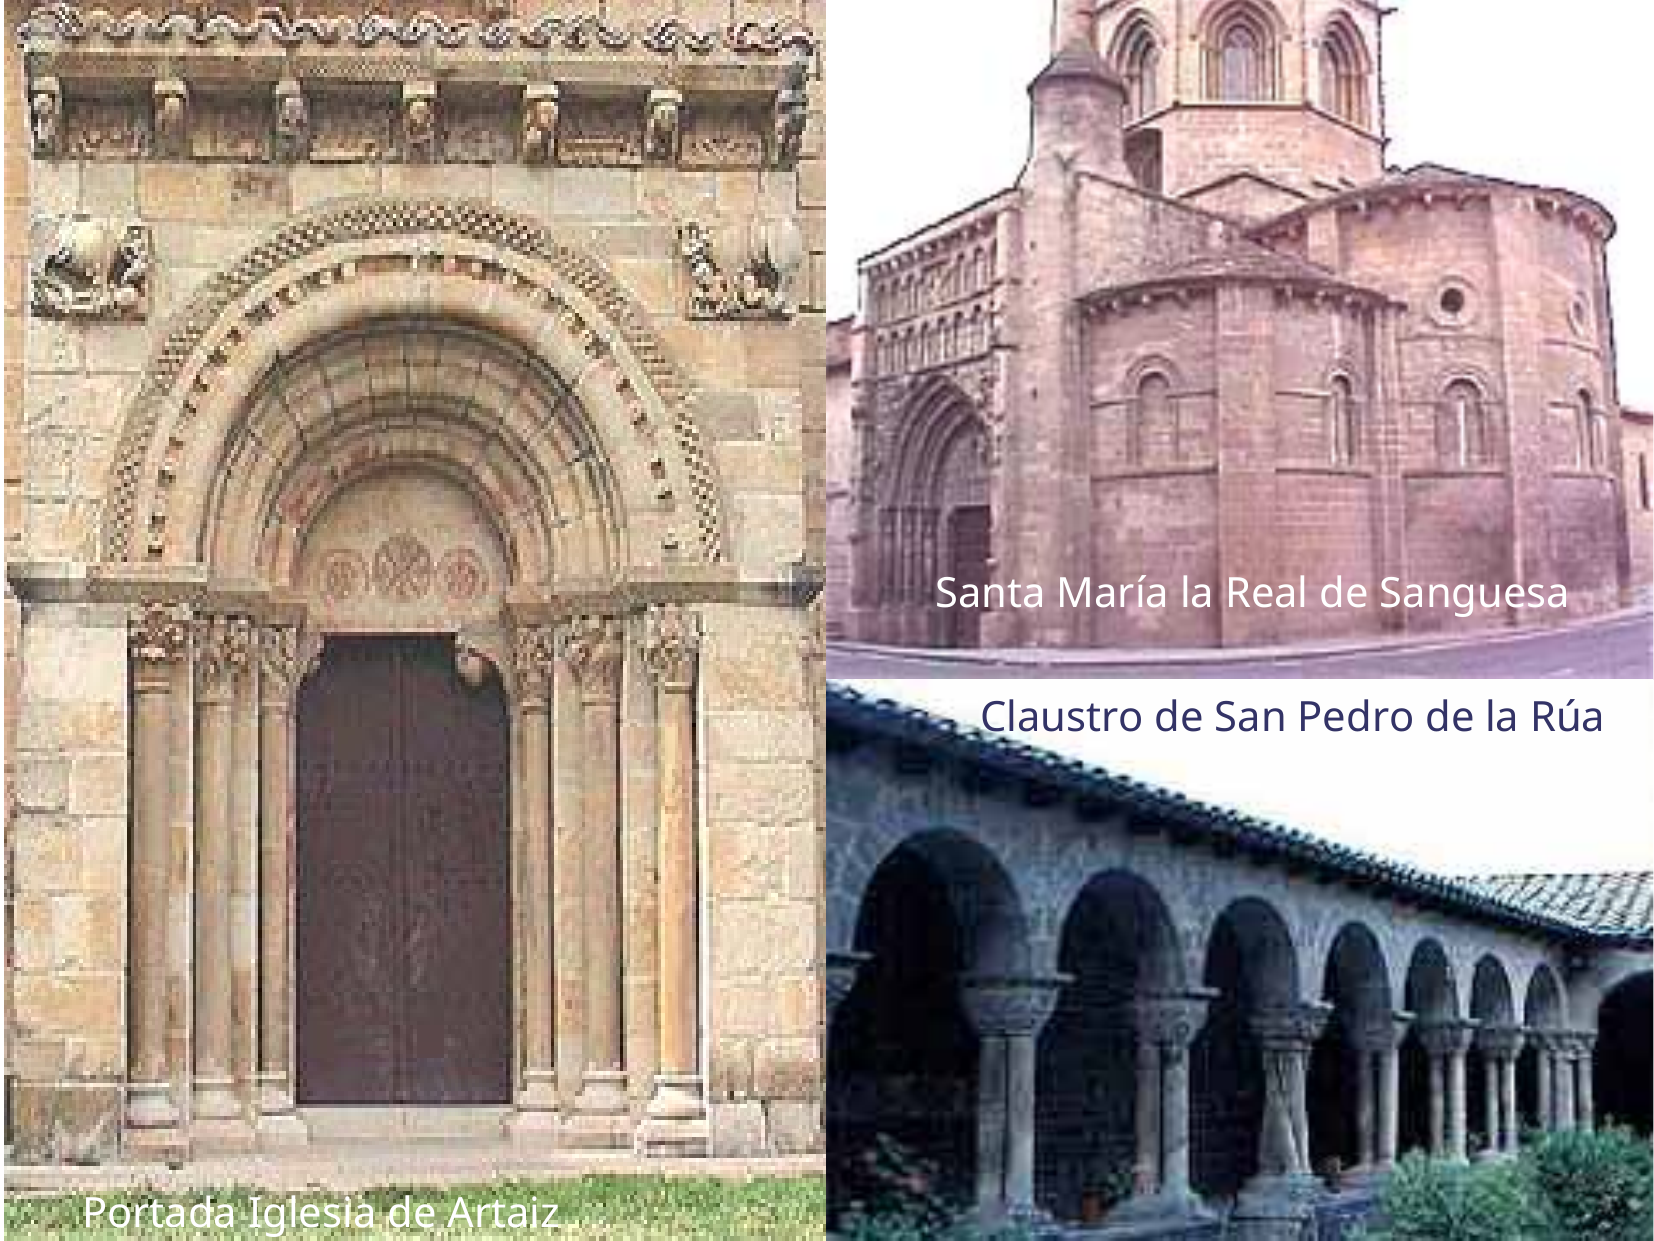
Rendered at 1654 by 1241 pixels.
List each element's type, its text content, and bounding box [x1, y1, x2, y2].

picture [4, 0, 1654, 1241]
text_box Claustro de San Pedro de la Rúa [965, 679, 1654, 745]
text_box Santa María la Real de Sanguesa [920, 555, 1625, 621]
text_box Portada Iglesia de Artaiz [67, 1175, 591, 1241]
